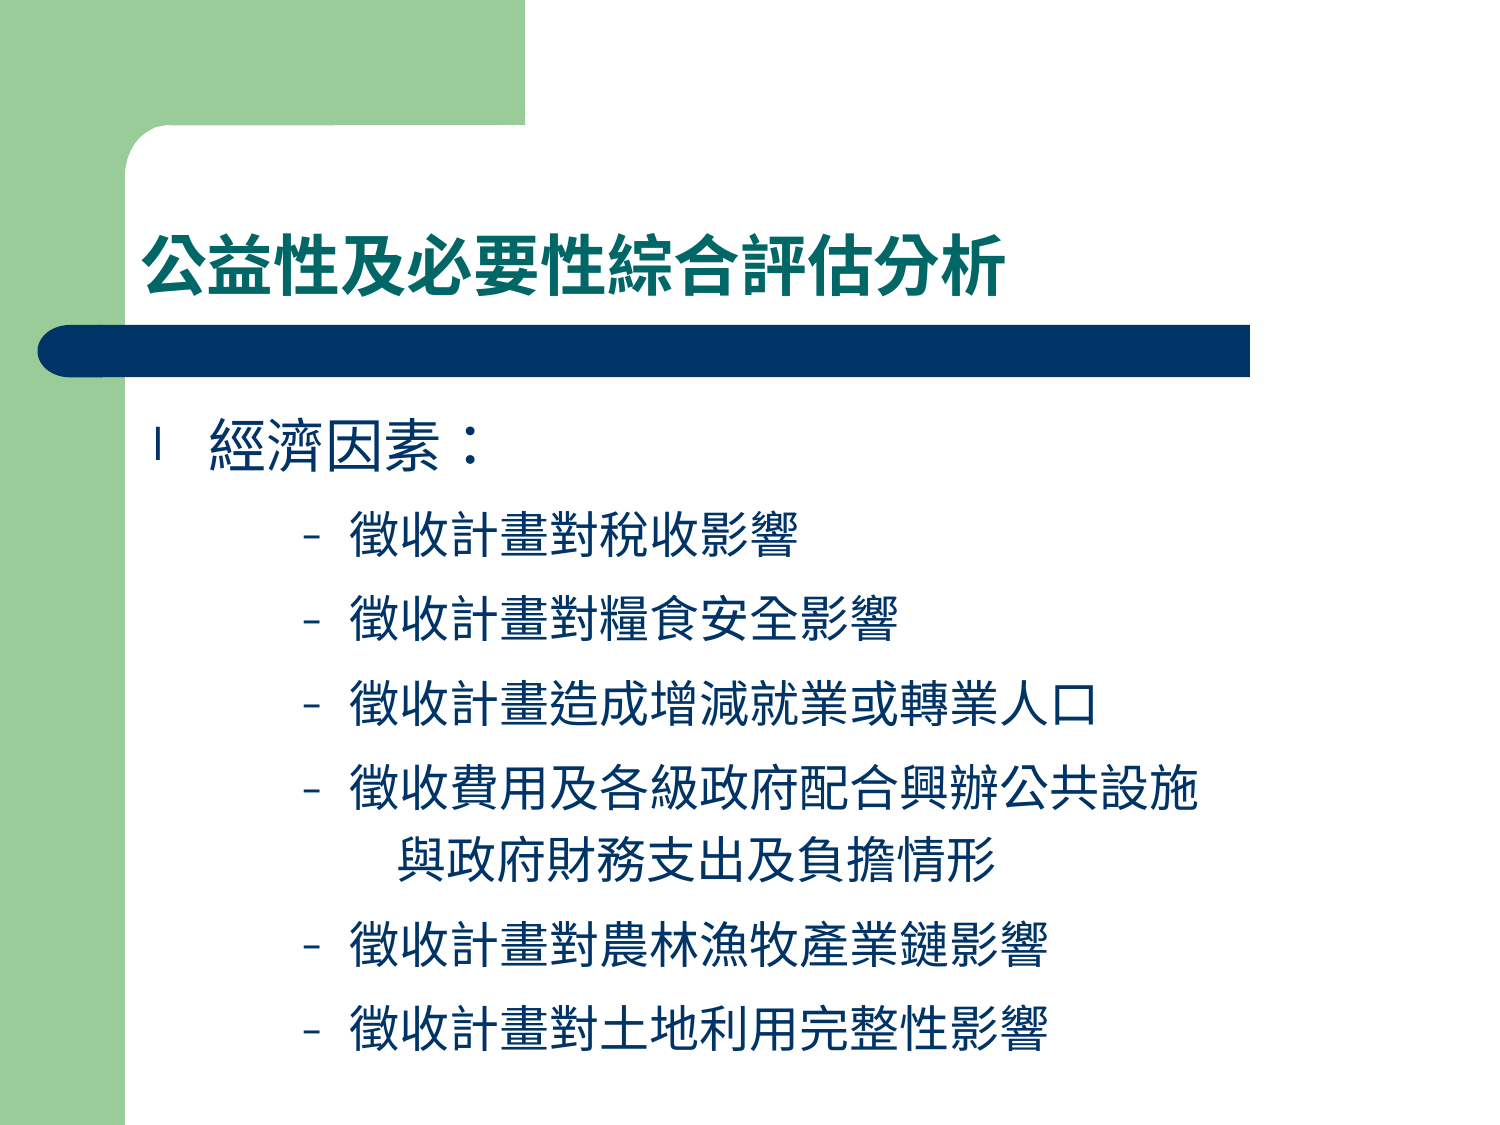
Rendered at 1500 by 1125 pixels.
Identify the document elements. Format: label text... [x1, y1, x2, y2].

title 公益性及必要性綜合評估分析 [125, 125, 1426, 313]
list 經濟因素： 徵收計畫對稅收影響 徵收計畫對糧食安全影響 徵收計畫造成增減就業或轉業人口 徵收費用及各級政府配合興辦公共設施與政府財務支出及負擔情形 徵收計畫對農林漁牧產業鏈影響 徵收計畫對土地利用完整性影響 [137, 387, 1247, 1095]
